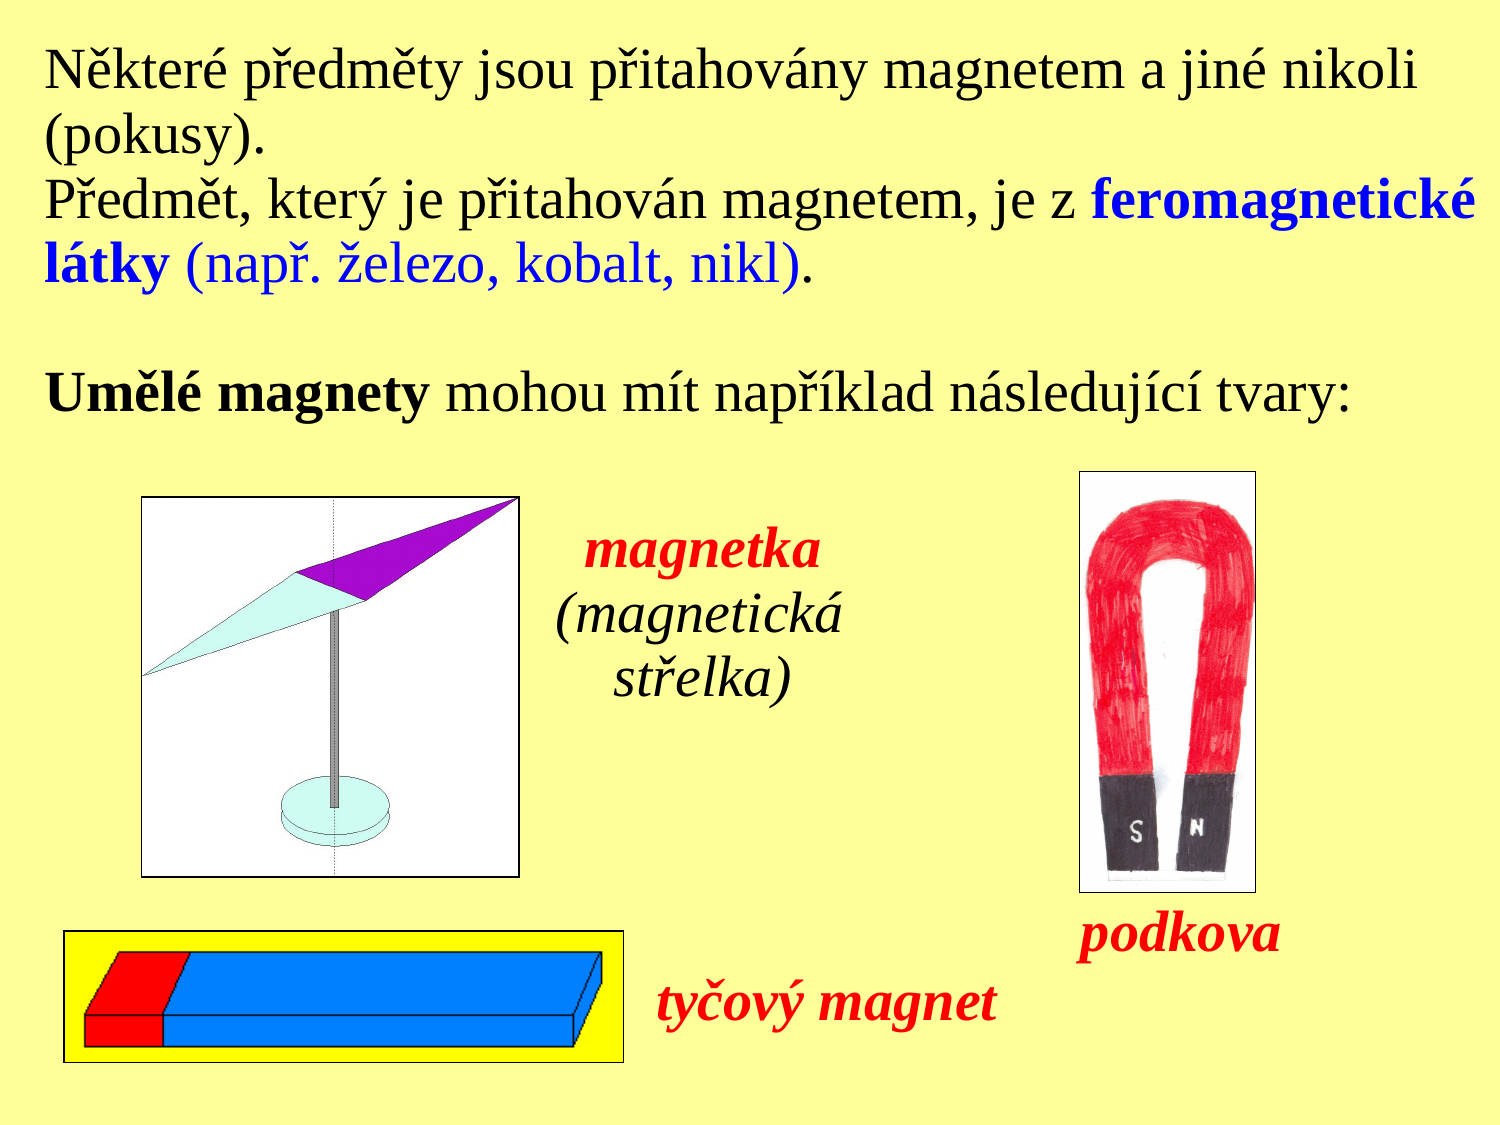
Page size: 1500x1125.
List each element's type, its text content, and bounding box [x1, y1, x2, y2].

text_box magnetka (magnetická střelka) [541, 507, 860, 717]
picture [142, 497, 519, 877]
text_box Některé předměty jsou přitahovány magnetem a jiné nikoli (pokusy). Předmět, který je přitahován magnetem, je z feromagnetické látky (např. železo, kobalt, nikl). Umělé magnety mohou mít například následující tvary: [29, 29, 1492, 432]
picture [64, 932, 623, 1062]
text_box tyčový magnet [641, 960, 1013, 1041]
picture [1080, 472, 1255, 892]
text_box podkova [1066, 892, 1310, 973]
